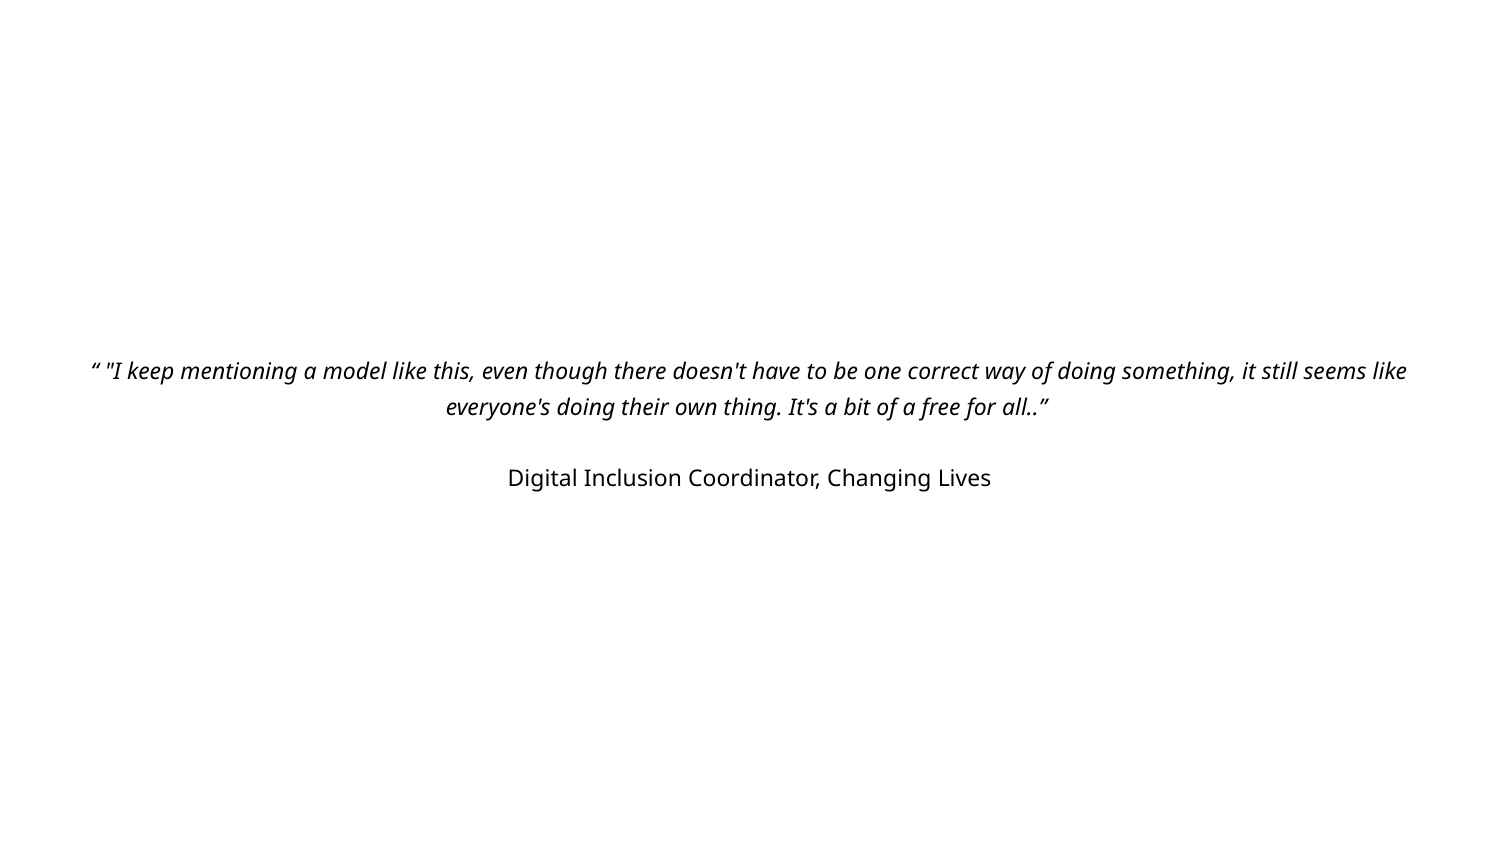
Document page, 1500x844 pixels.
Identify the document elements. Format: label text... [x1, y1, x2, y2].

list “ "I keep mentioning a model like this, even though there doesn't have to be one correct way of doing something, it still seems like everyone's doing their own thing. It's a bit of a free for all..” Digital Inclusion Coordinator, Changing Lives [51, 141, 1449, 703]
